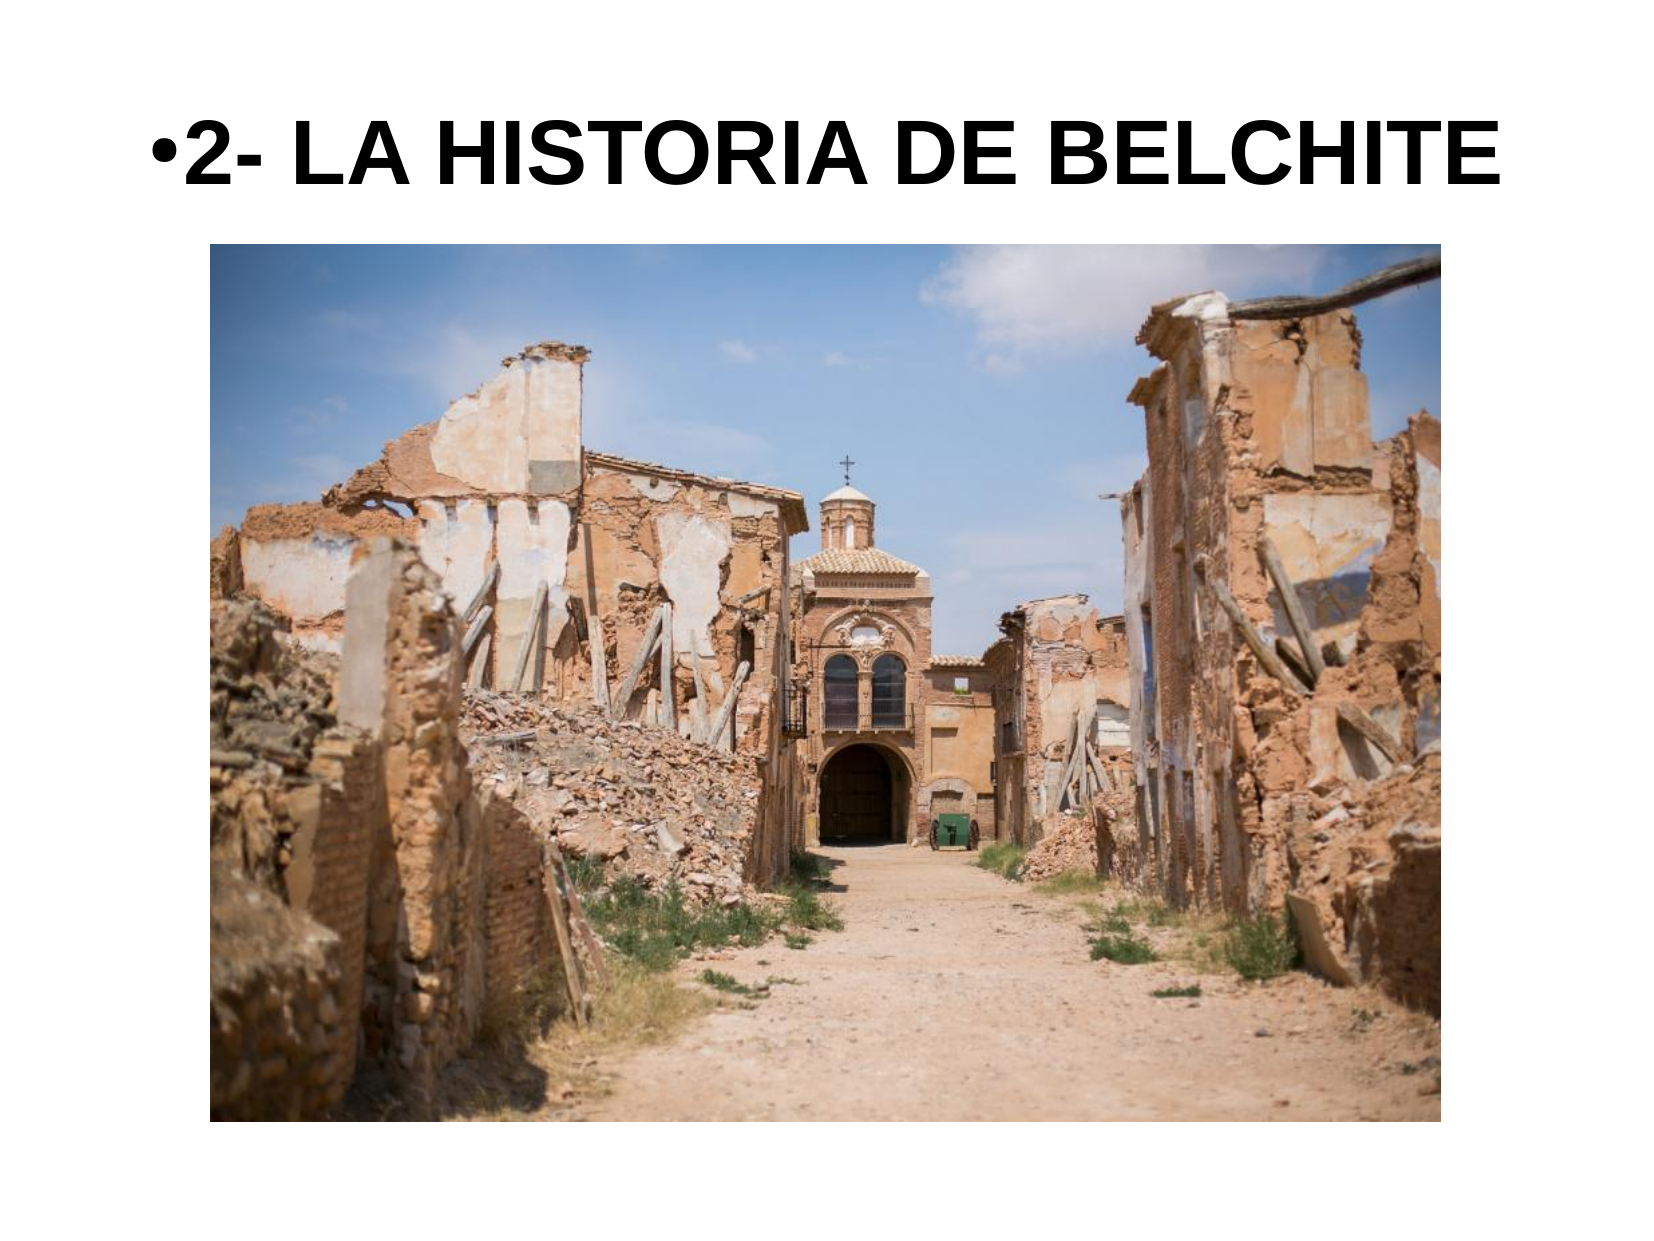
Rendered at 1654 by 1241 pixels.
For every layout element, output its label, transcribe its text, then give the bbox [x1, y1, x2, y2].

title 2- LA HISTORIA DE BELCHITE [82, 49, 1571, 257]
picture [210, 244, 1441, 1123]
